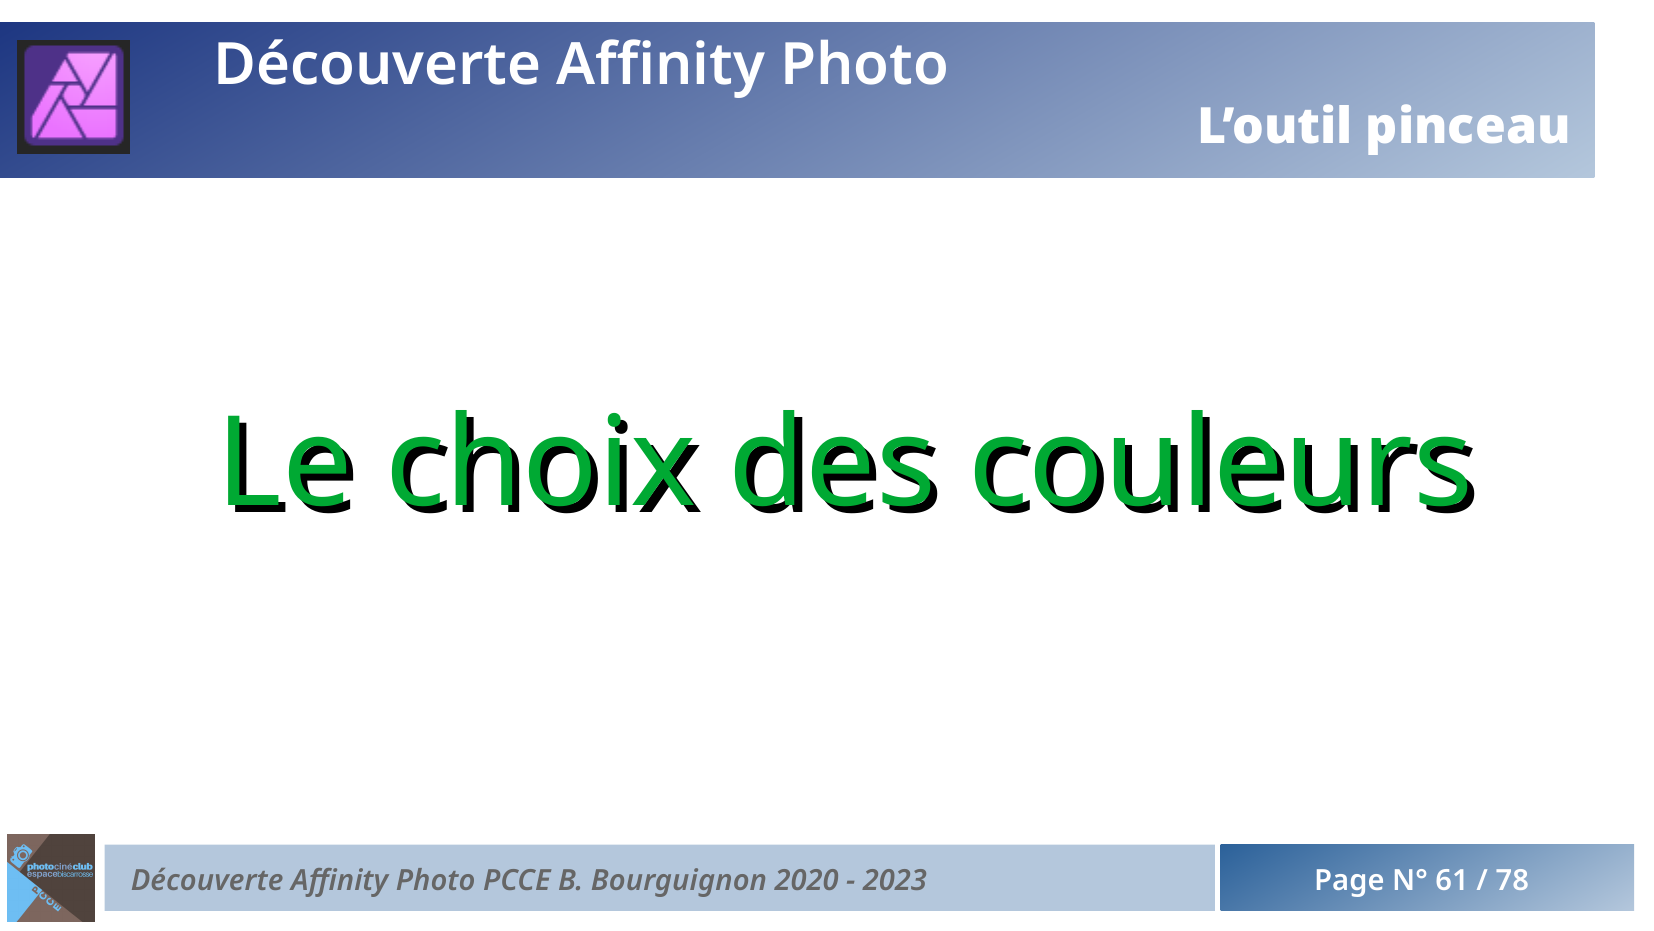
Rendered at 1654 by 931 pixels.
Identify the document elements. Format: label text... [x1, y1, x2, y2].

title L’outil pinceau [874, 47, 1571, 158]
picture [7, 834, 95, 922]
picture [17, 40, 130, 154]
text_box Le choix des couleurs [202, 371, 1418, 544]
